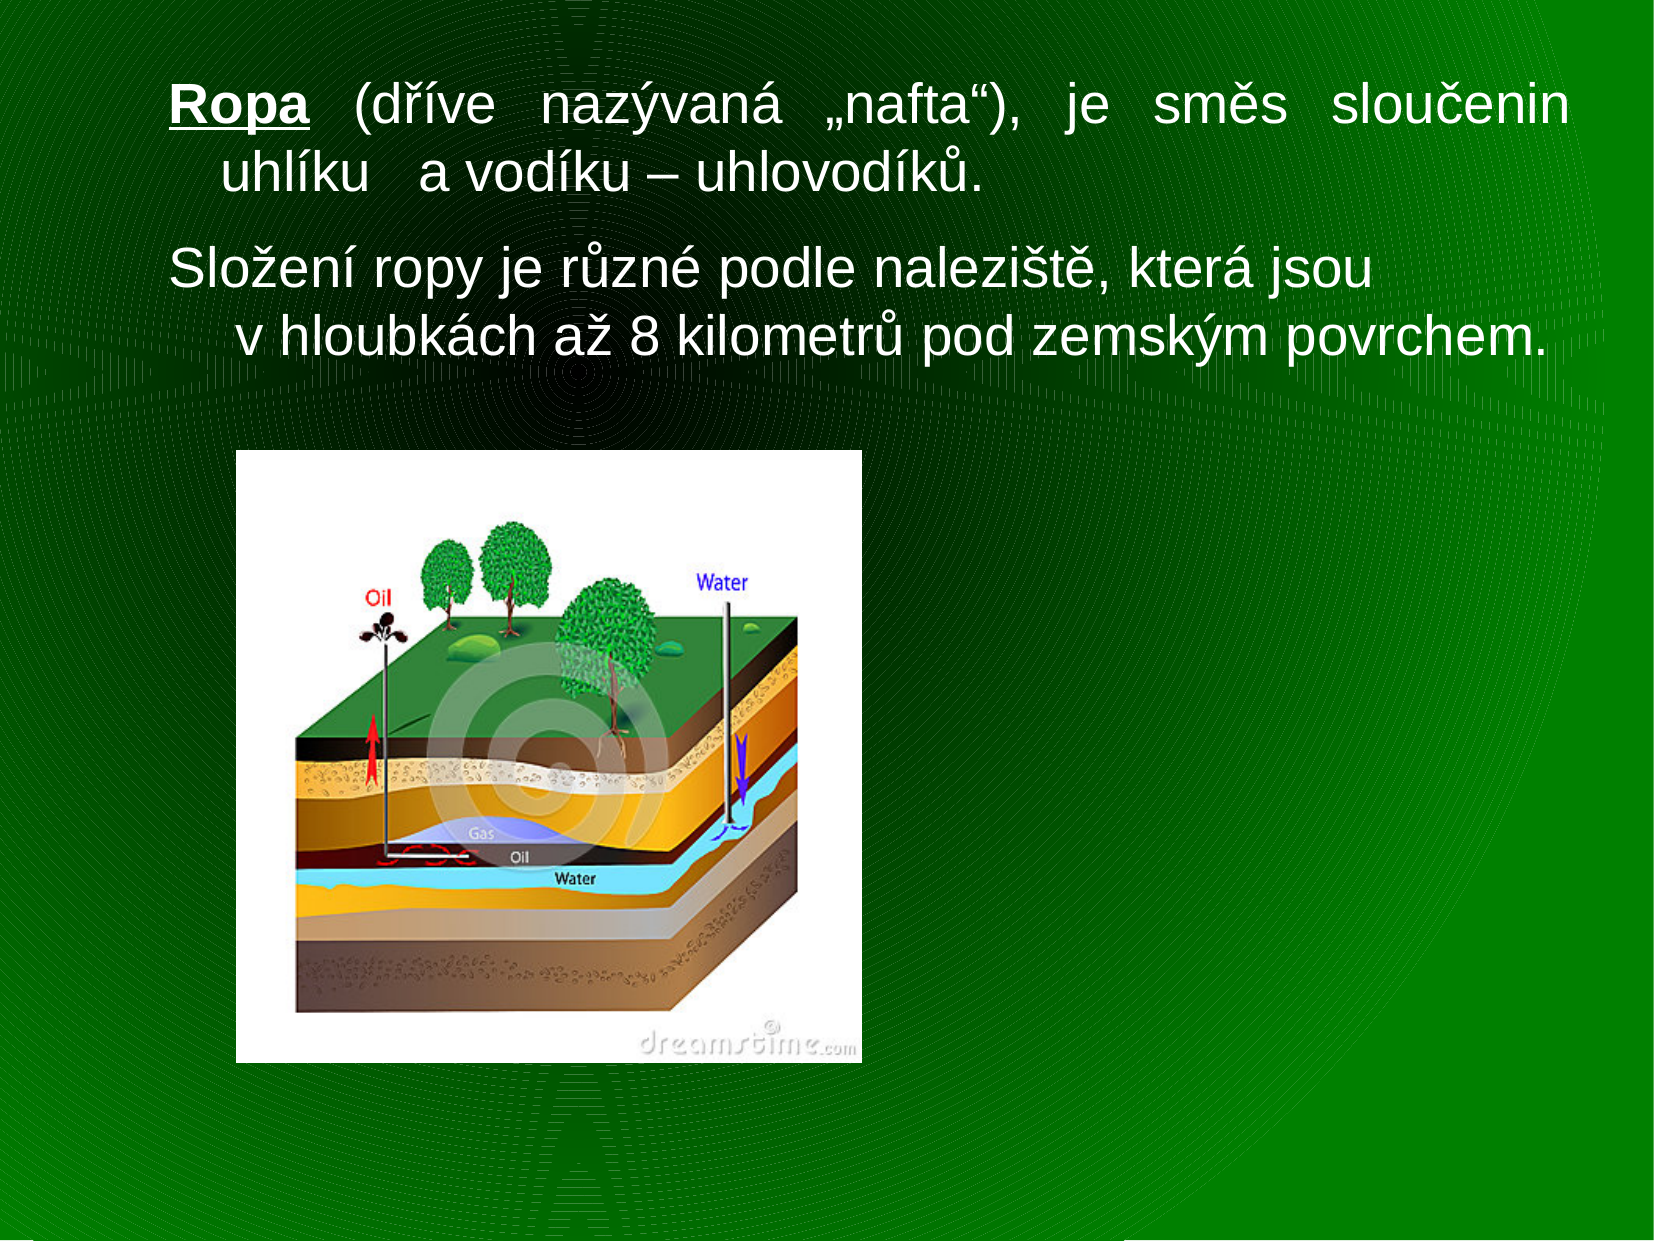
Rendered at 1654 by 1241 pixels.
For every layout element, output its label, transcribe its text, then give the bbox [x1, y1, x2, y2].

list Ropa (dříve nazývaná „nafta“), je směs sloučenin uhlíku a vodíku – uhlovodíků. Složení ropy je různé podle naleziště, která jsou v hloubkách až 8 kilometrů pod zemským povrchem. [82, 67, 1571, 1044]
picture [236, 450, 862, 1063]
